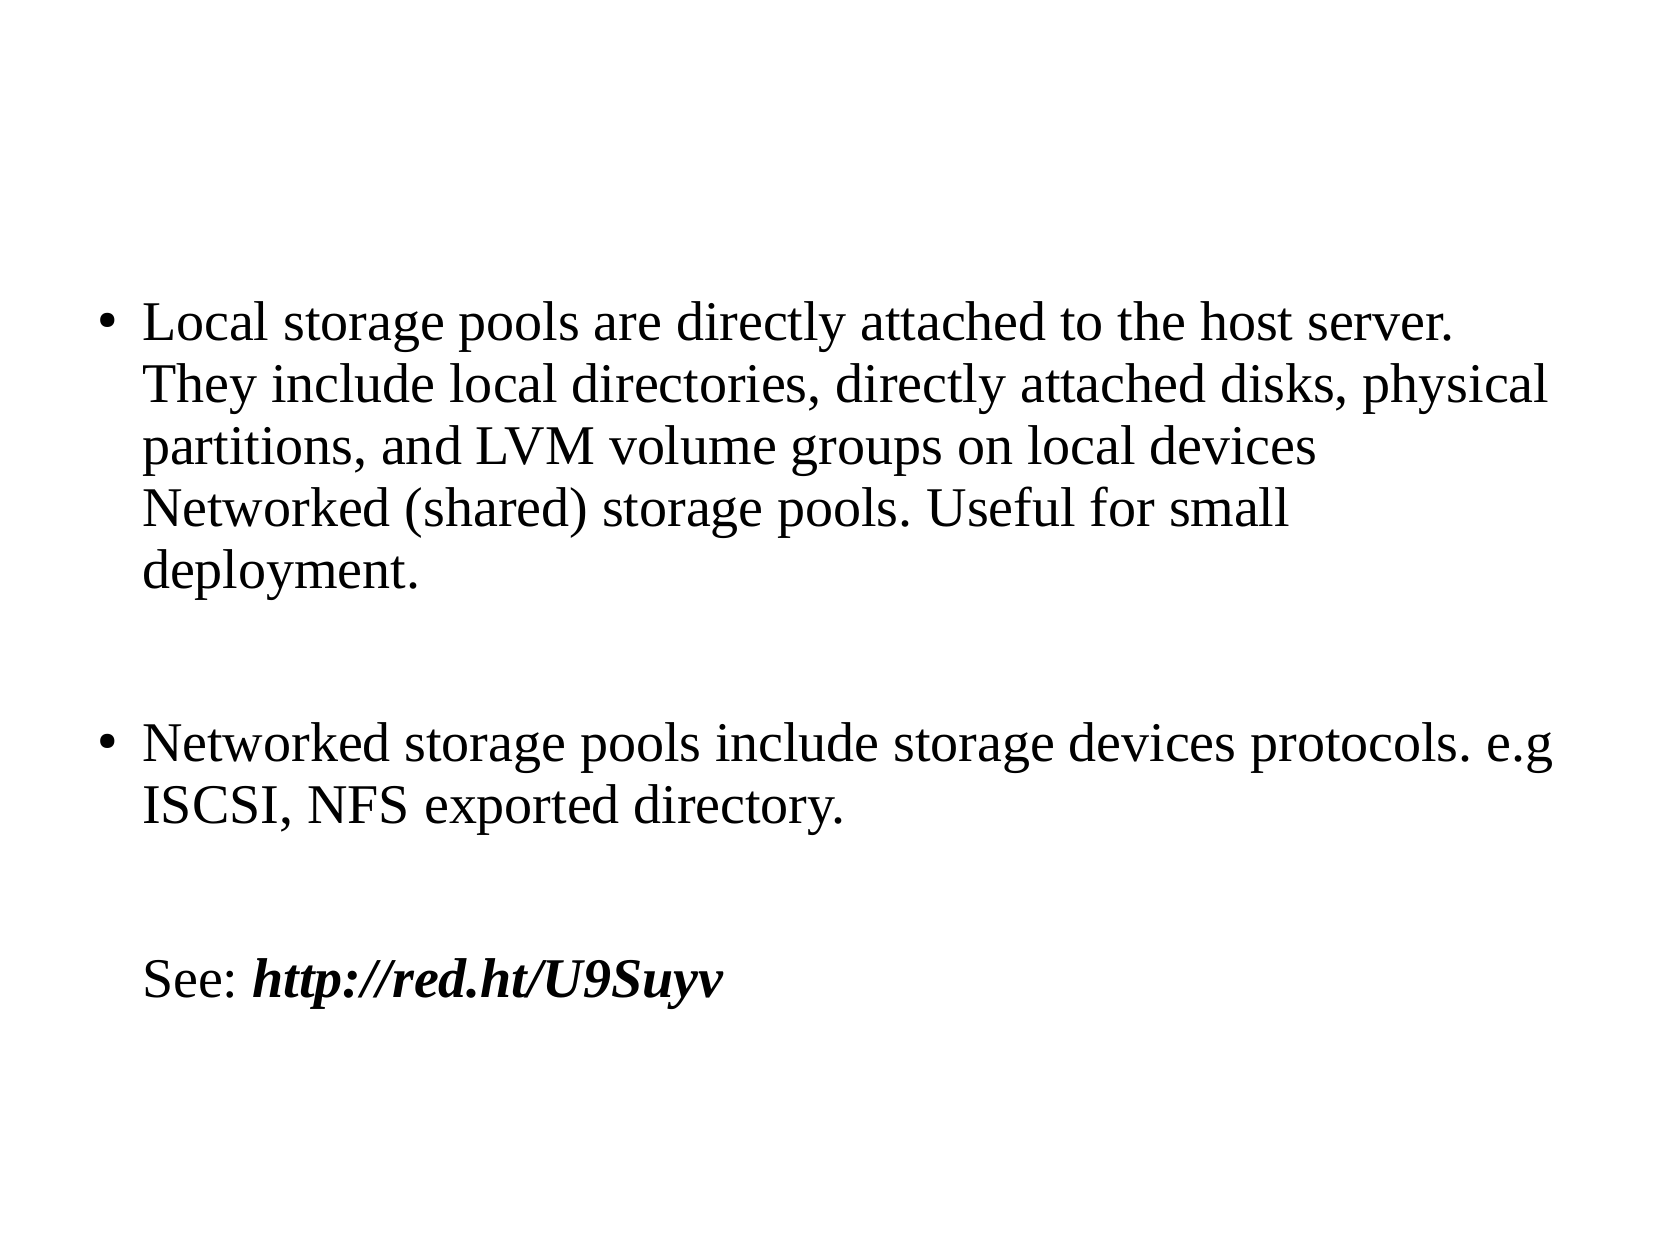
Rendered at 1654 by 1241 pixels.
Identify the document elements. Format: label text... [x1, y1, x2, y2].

list Local storage pools are directly attached to the host server. They include local directories, directly attached disks, physical partitions, and LVM volume groups on local devices Networked (shared) storage pools. Useful for small deployment. Networked storage pools include storage devices protocols. e.g ISCSI, NFS exported directory. See: http://red.ht/U9Suyv [82, 290, 1571, 1010]
